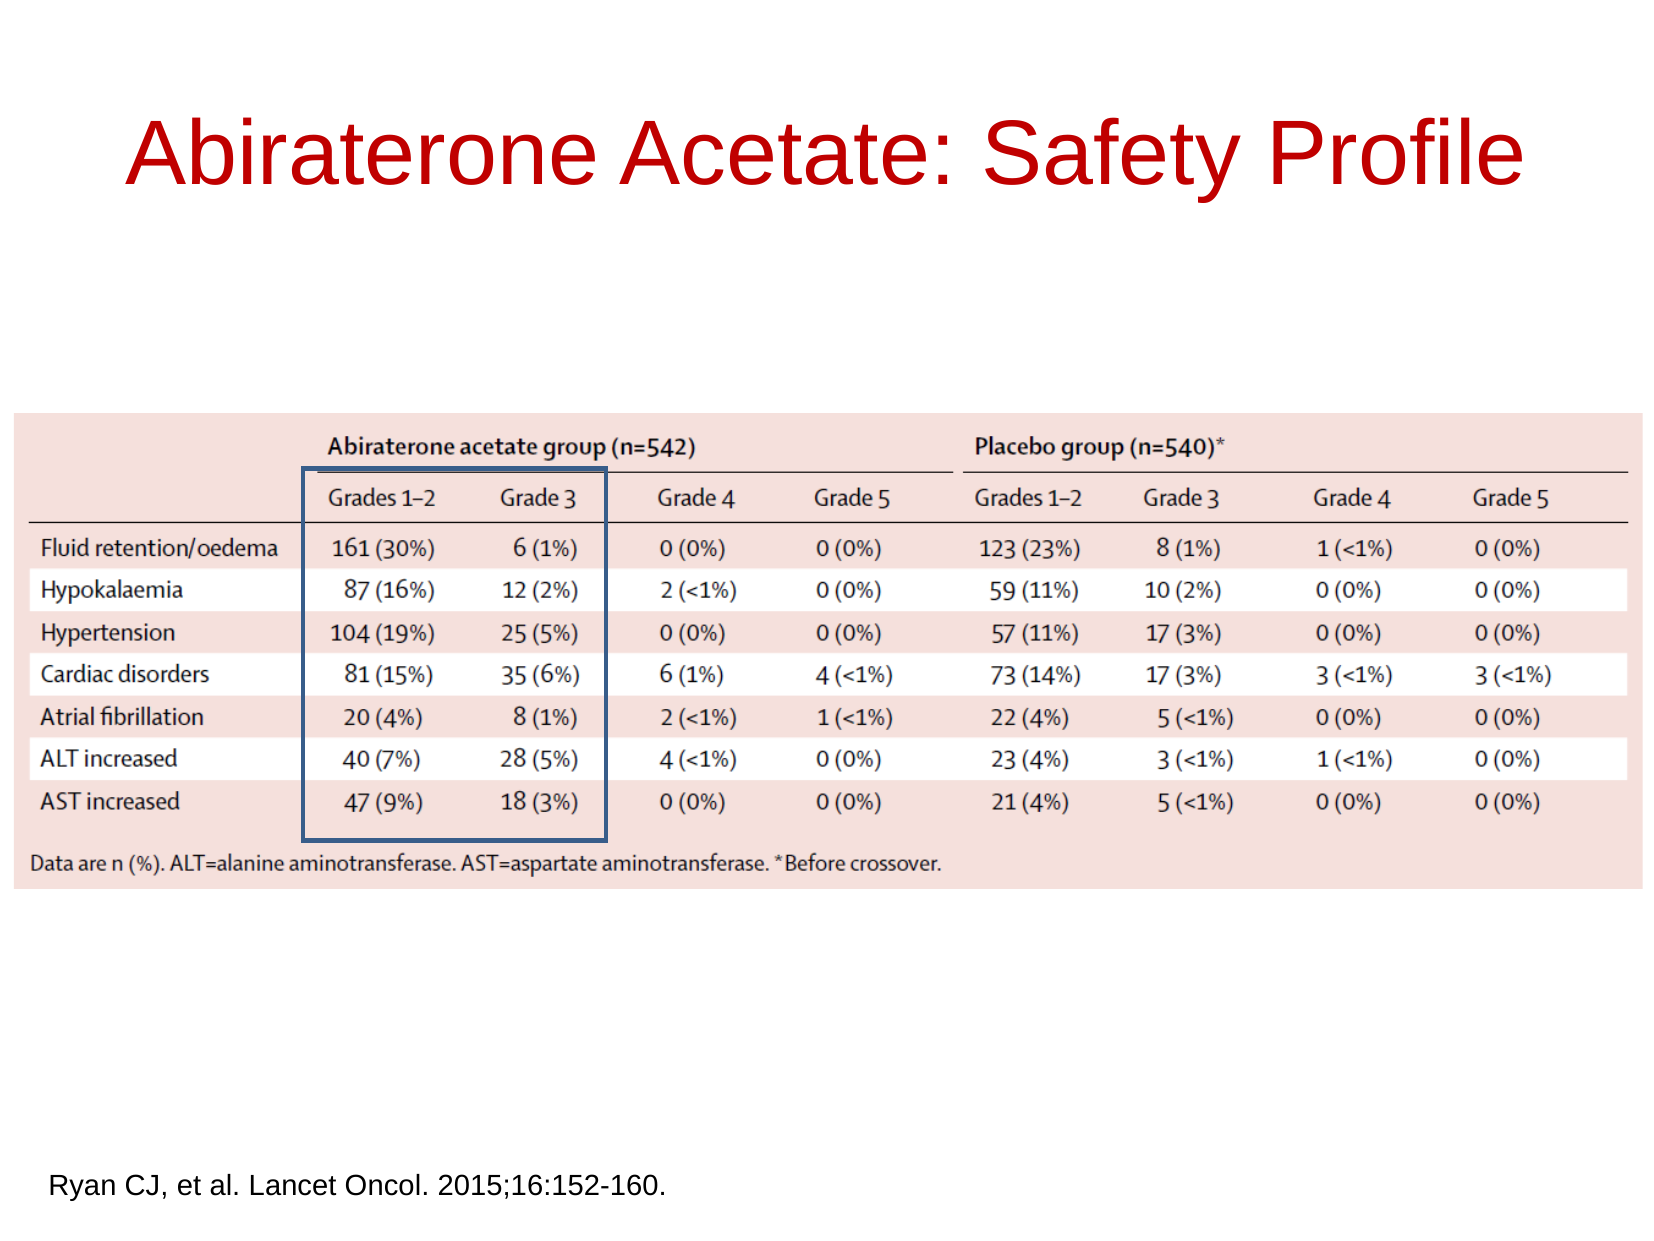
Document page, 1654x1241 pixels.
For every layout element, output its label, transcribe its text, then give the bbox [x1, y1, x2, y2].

text_box Abiraterone Acetate: Safety Profile [82, 49, 1571, 257]
text_box Ryan CJ, et al. Lancet Oncol. 2015;16:152-160. [33, 1161, 1309, 1210]
picture [13, 413, 1643, 889]
